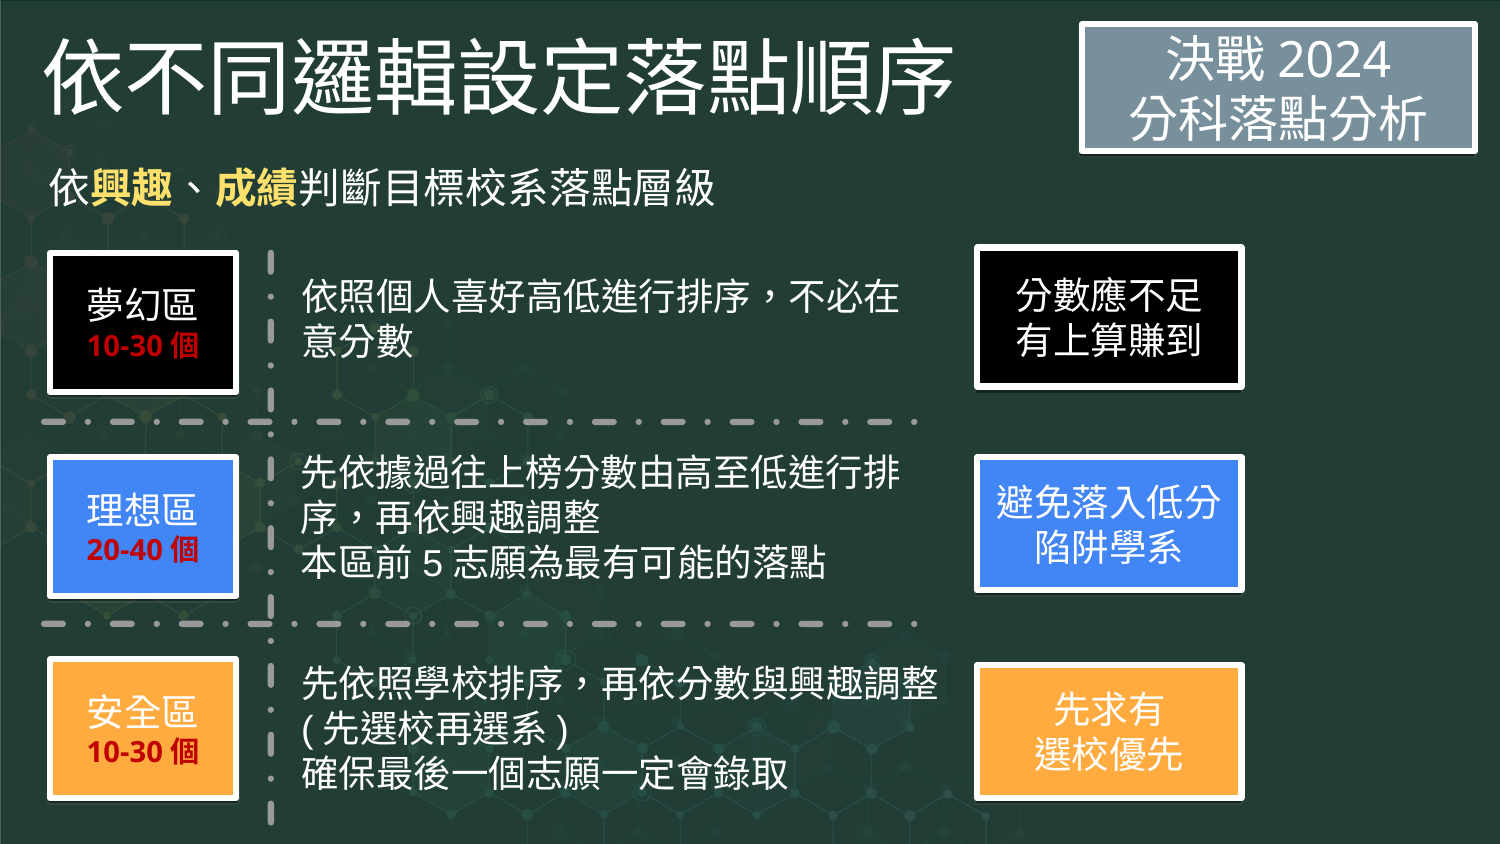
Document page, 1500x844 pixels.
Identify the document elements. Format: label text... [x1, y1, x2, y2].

text_box 決戰2024 分科落點分析 [1081, 24, 1475, 151]
text_box 先依據過往上榜分數由高至低進行排序，再依興趣調整 本區前5志願為最有可能的落點 [285, 441, 968, 592]
text_box 安全區 10-30個 [50, 659, 236, 799]
text_box 夢幻區 10-30個 [50, 252, 236, 392]
text_box 分數應不足 有上算賺到 [977, 247, 1242, 387]
title 依不同邏輯設定落點順序 [26, 10, 1424, 153]
text_box 依興趣、成績判斷目標校系落點層級 [33, 146, 1310, 228]
text_box 先依照學校排序，再依分數與興趣調整(先選校再選系) 確保最後一個志願一定會錄取 [285, 652, 977, 803]
text_box 避免落入低分陷阱學系 [977, 457, 1242, 591]
picture [0, 0, 1500, 844]
text_box 依照個人喜好高低進行排序，不必在意分數 [285, 265, 919, 371]
text_box 先求有 選校優先 [977, 664, 1242, 798]
text_box 理想區 20-40個 [50, 457, 236, 596]
